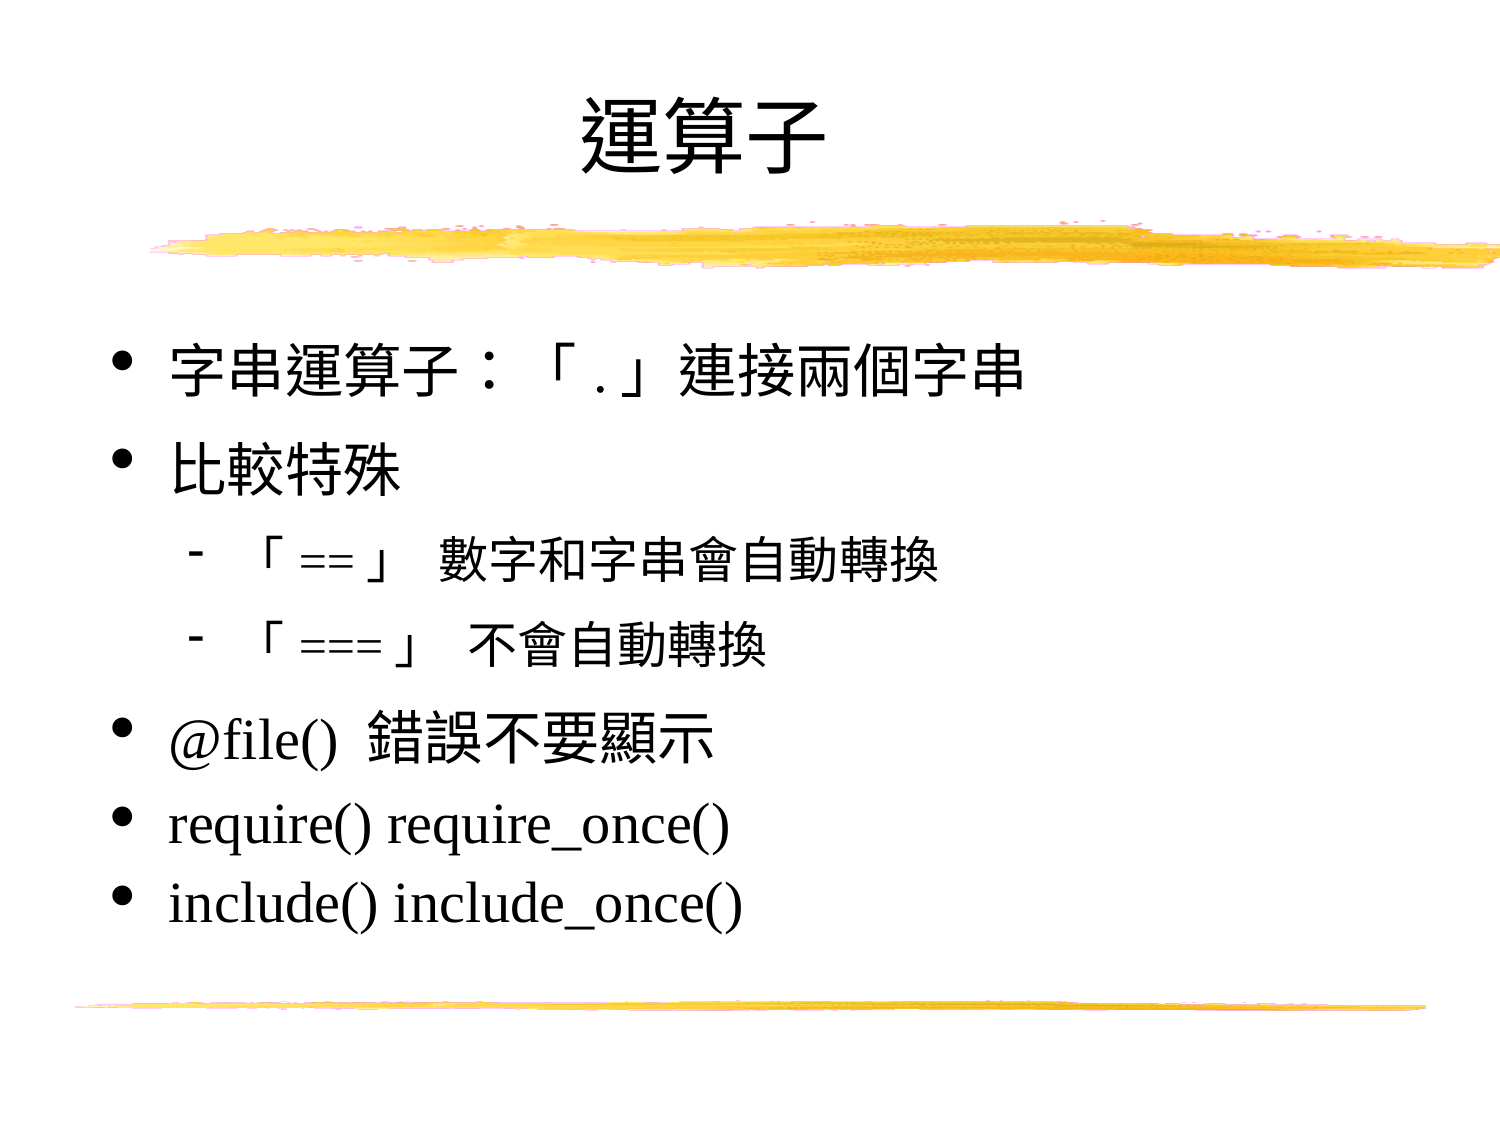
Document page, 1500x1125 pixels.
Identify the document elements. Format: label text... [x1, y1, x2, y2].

list 字串運算子：「.」連接兩個字串 比較特殊 「==」 數字和字串會自動轉換 「===」 不會自動轉換 @file() 錯誤不要顯示 require() require_once() include() include_once() [112, 324, 1388, 986]
picture [150, 215, 1500, 279]
picture [75, 999, 1426, 1013]
title 運算子 [66, 44, 1342, 218]
